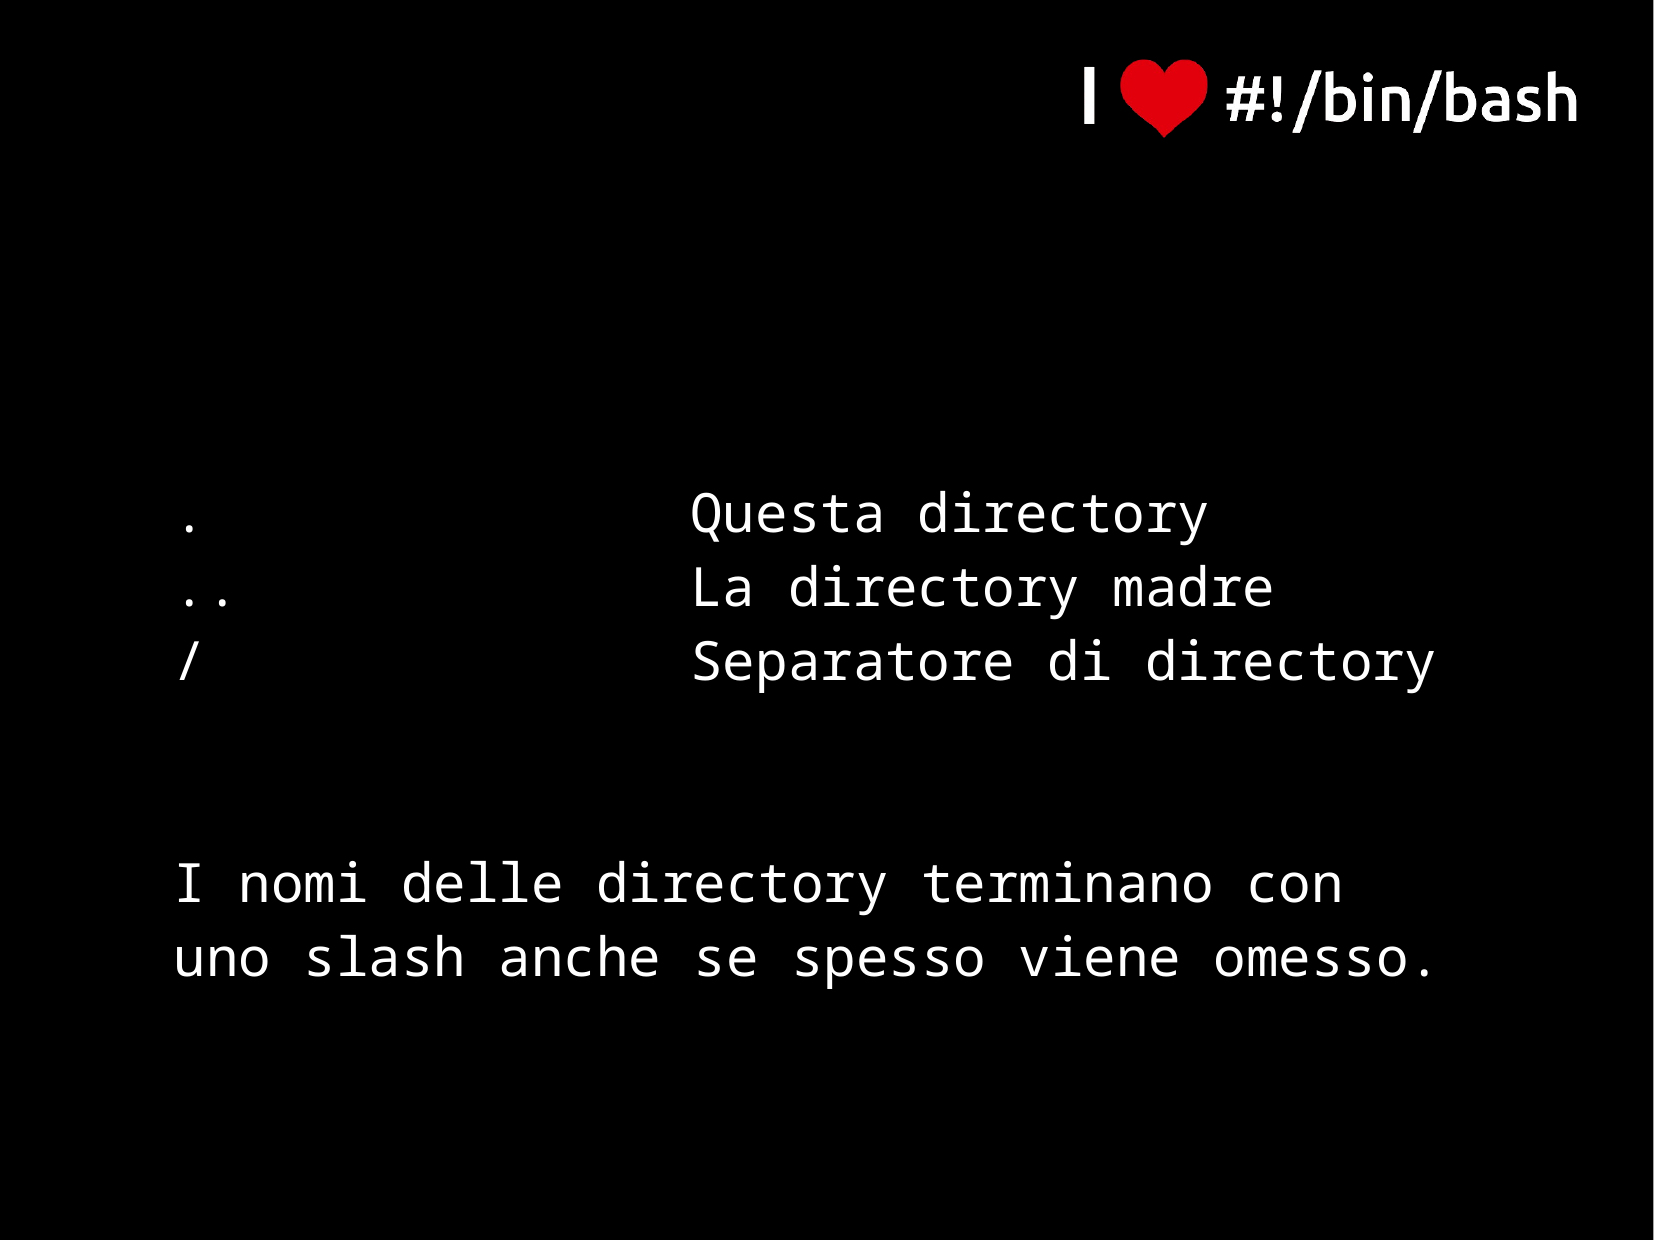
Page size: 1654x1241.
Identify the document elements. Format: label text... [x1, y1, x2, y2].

text_box . Questa directory .. La directory madre / Separatore di directory I nomi delle directory terminano con uno slash anche se spesso viene omesso. [159, 392, 1496, 913]
picture [1064, 45, 1595, 154]
